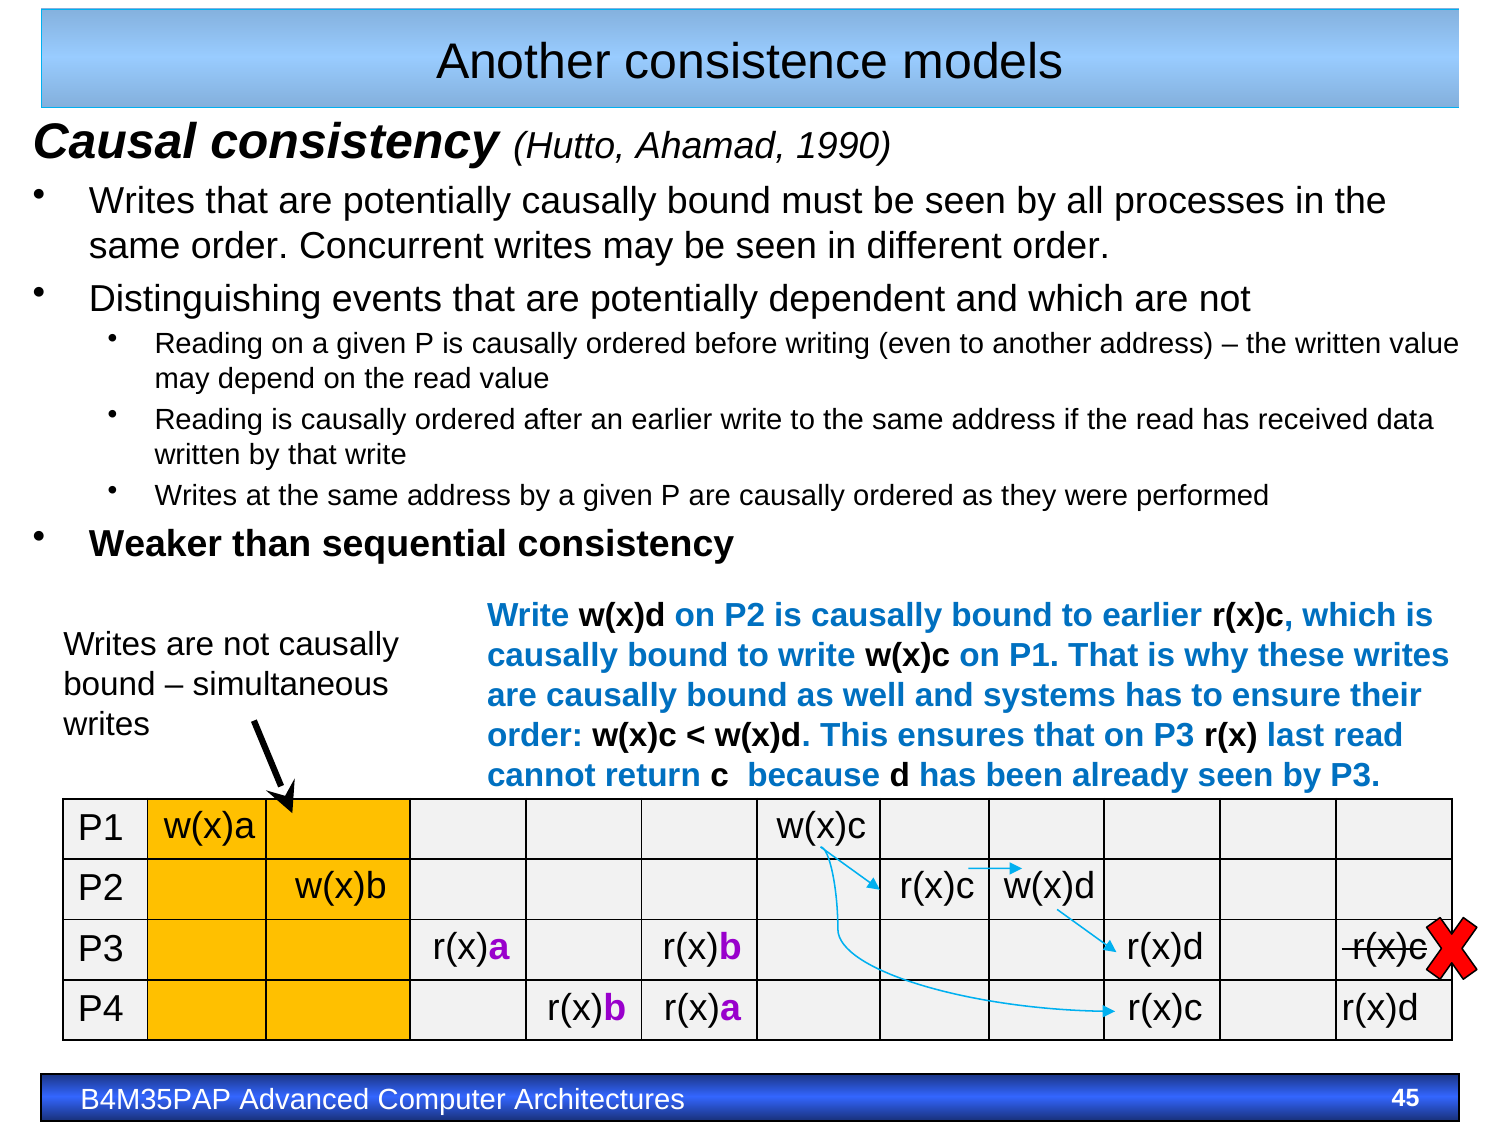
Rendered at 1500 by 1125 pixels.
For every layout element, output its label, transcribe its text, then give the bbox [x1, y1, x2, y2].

title Another consistence models [41, 8, 1459, 108]
table_cell r(x)c [1337, 928, 1441, 979]
table_cell [148, 928, 265, 979]
table_cell r(x)a [411, 928, 525, 979]
table_cell [267, 981, 409, 1039]
table_cell [758, 981, 879, 1039]
table_cell r(x)c [1441, 966, 1451, 979]
table_cell [267, 928, 409, 979]
table_cell r(x)b [527, 981, 641, 1039]
table_cell r(x)d [1105, 928, 1219, 979]
table_cell [411, 981, 525, 1039]
table_cell [881, 981, 988, 1039]
table_cell [1085, 928, 1103, 941]
table_cell [1221, 981, 1335, 1039]
table_cell [1221, 928, 1335, 979]
text_box [1082, 928, 1117, 953]
text_box [1426, 928, 1477, 980]
table_cell r(x)d [1337, 981, 1451, 1039]
table_cell r(x)b [642, 928, 756, 979]
table_cell [990, 928, 1103, 979]
table_cell r(x)c [1105, 981, 1219, 1039]
table_cell [990, 981, 1103, 1039]
table_cell [881, 928, 988, 979]
table_cell P4 [64, 981, 147, 1039]
table_cell r(x)a [642, 981, 756, 1039]
table_cell [527, 928, 641, 979]
table_cell [148, 981, 265, 1039]
table_cell P3 [64, 928, 147, 979]
list Causal consistency (Hutto, Ahamad, 1990) Writes that are potentially causally bound must be seen by all processes in the same order. Concurrent writes may be seen in different order. Distinguishing events that are potentially dependent and which are not Reading on a given P is causally ordered before writing (even to another address) – the written value may depend on the read value Reading is causally ordered after an earlier write to the same address if the read has received data written by that write Writes at the same address by a given P are causally ordered as they were performed Weaker than sequential consistency [17, 101, 1500, 928]
table_cell [758, 928, 879, 979]
